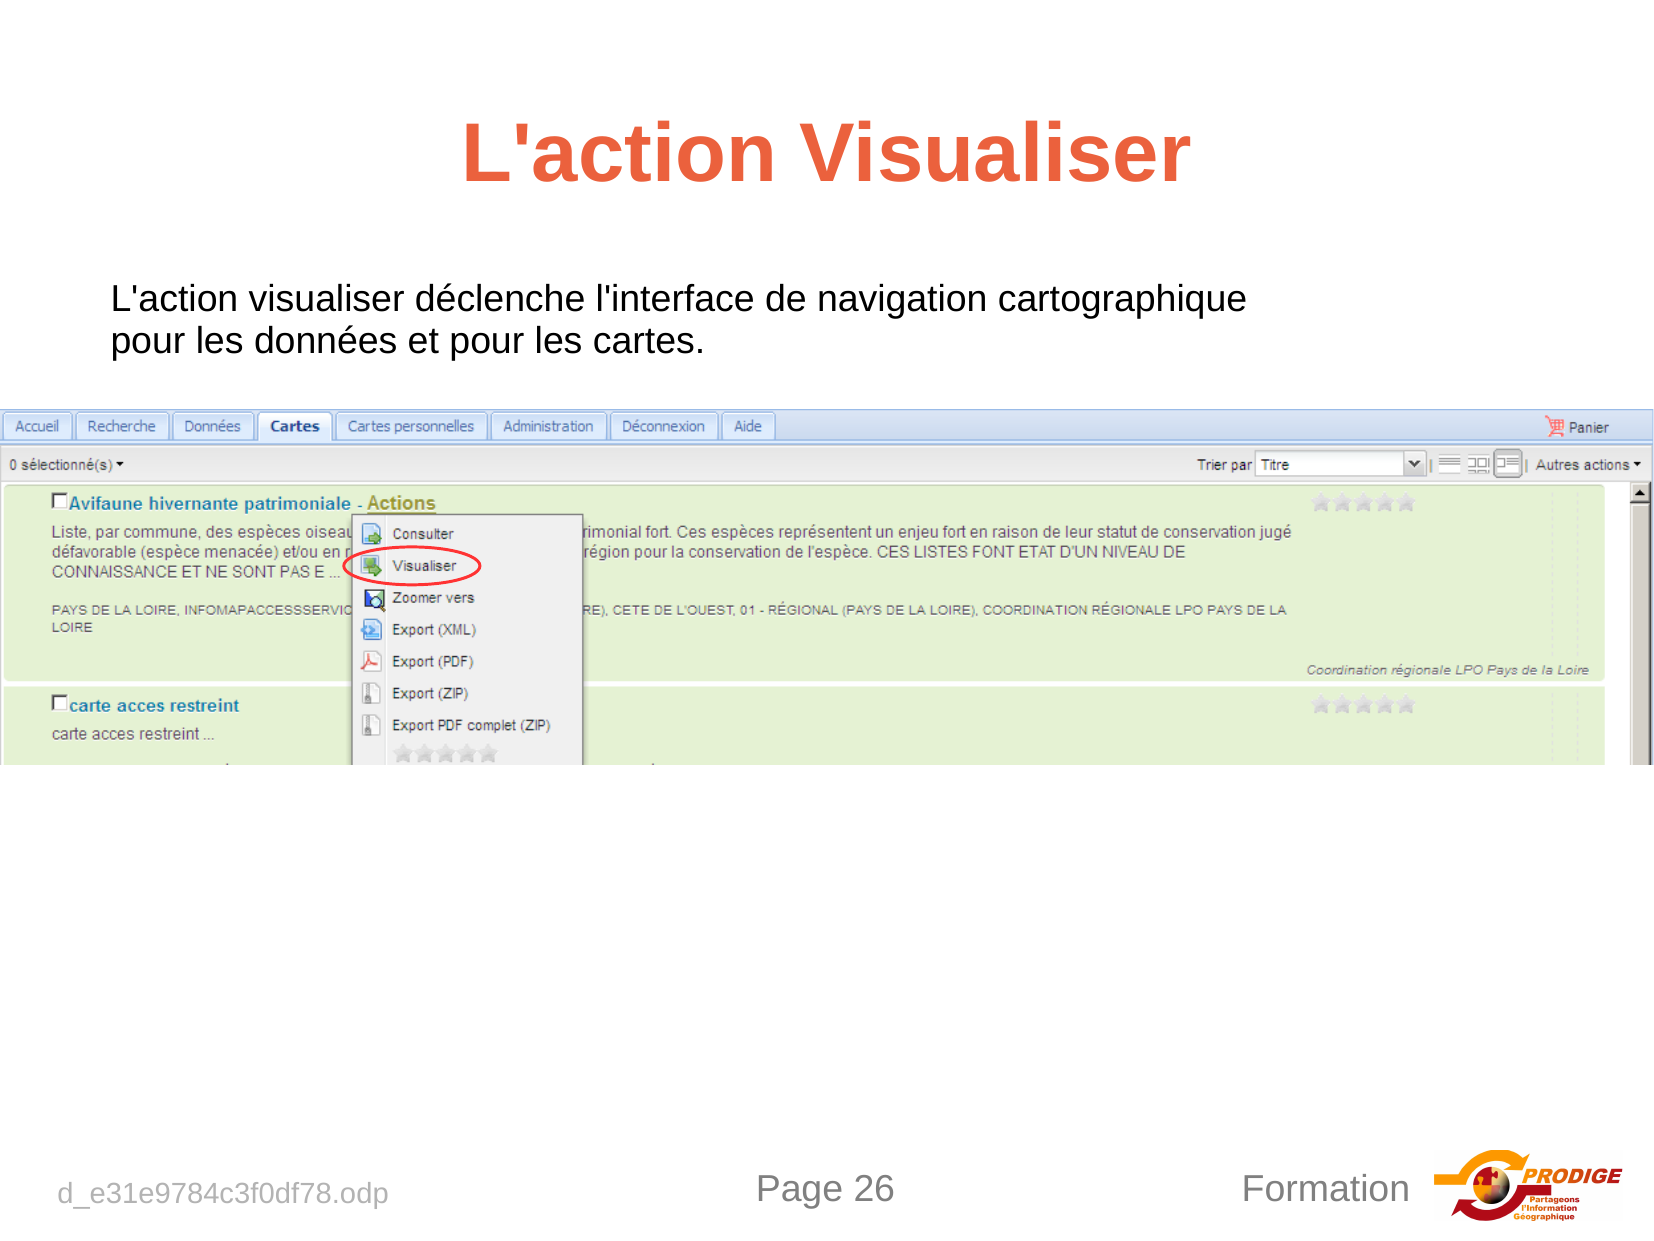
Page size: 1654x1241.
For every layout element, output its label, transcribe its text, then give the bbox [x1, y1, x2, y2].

picture [1434, 1150, 1623, 1221]
picture [0, 409, 1654, 765]
text_box L'action visualiser déclenche l'interface de navigation cartographique pour les données et pour les cartes. [95, 270, 1273, 370]
title L'action Visualiser [82, 56, 1571, 250]
